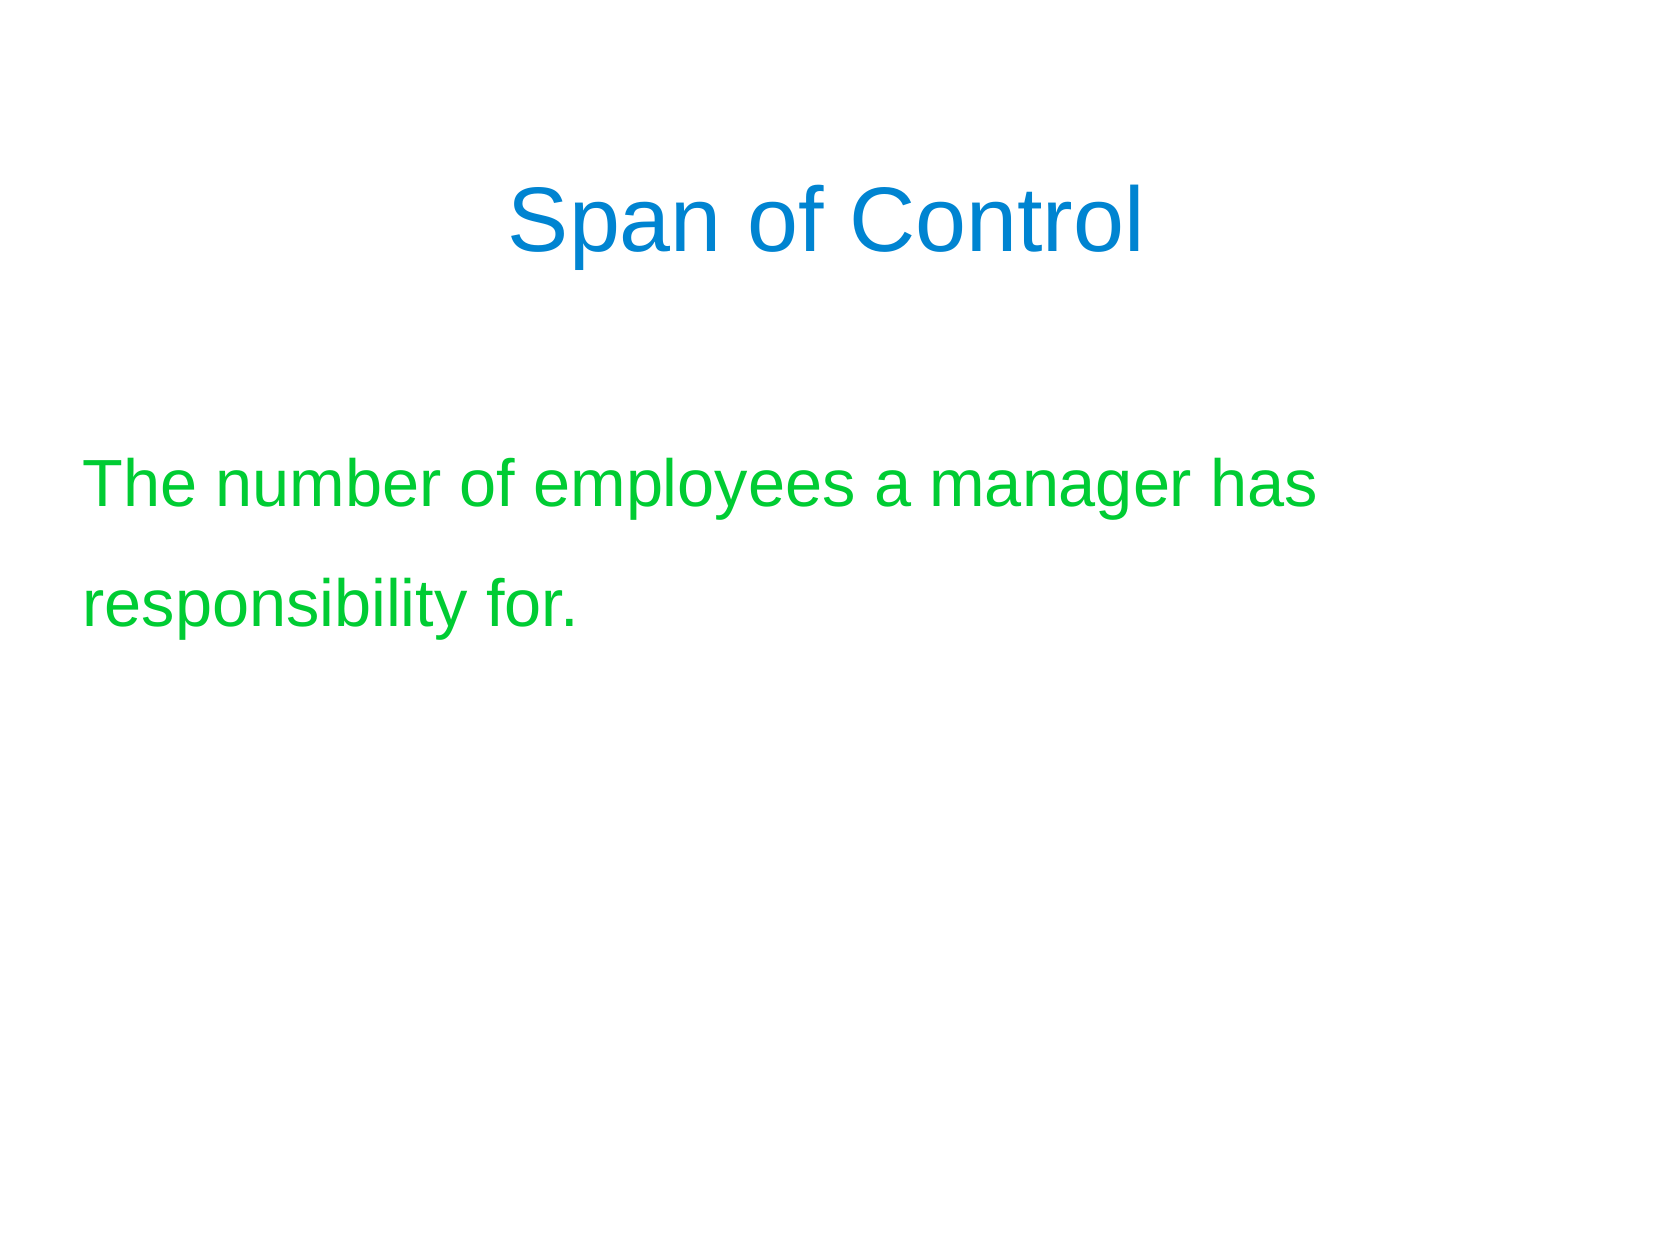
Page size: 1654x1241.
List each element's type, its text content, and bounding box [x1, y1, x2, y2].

title Span of Control [82, 49, 1571, 257]
list The number of employees a manager has responsibility for. [82, 290, 1571, 1109]
